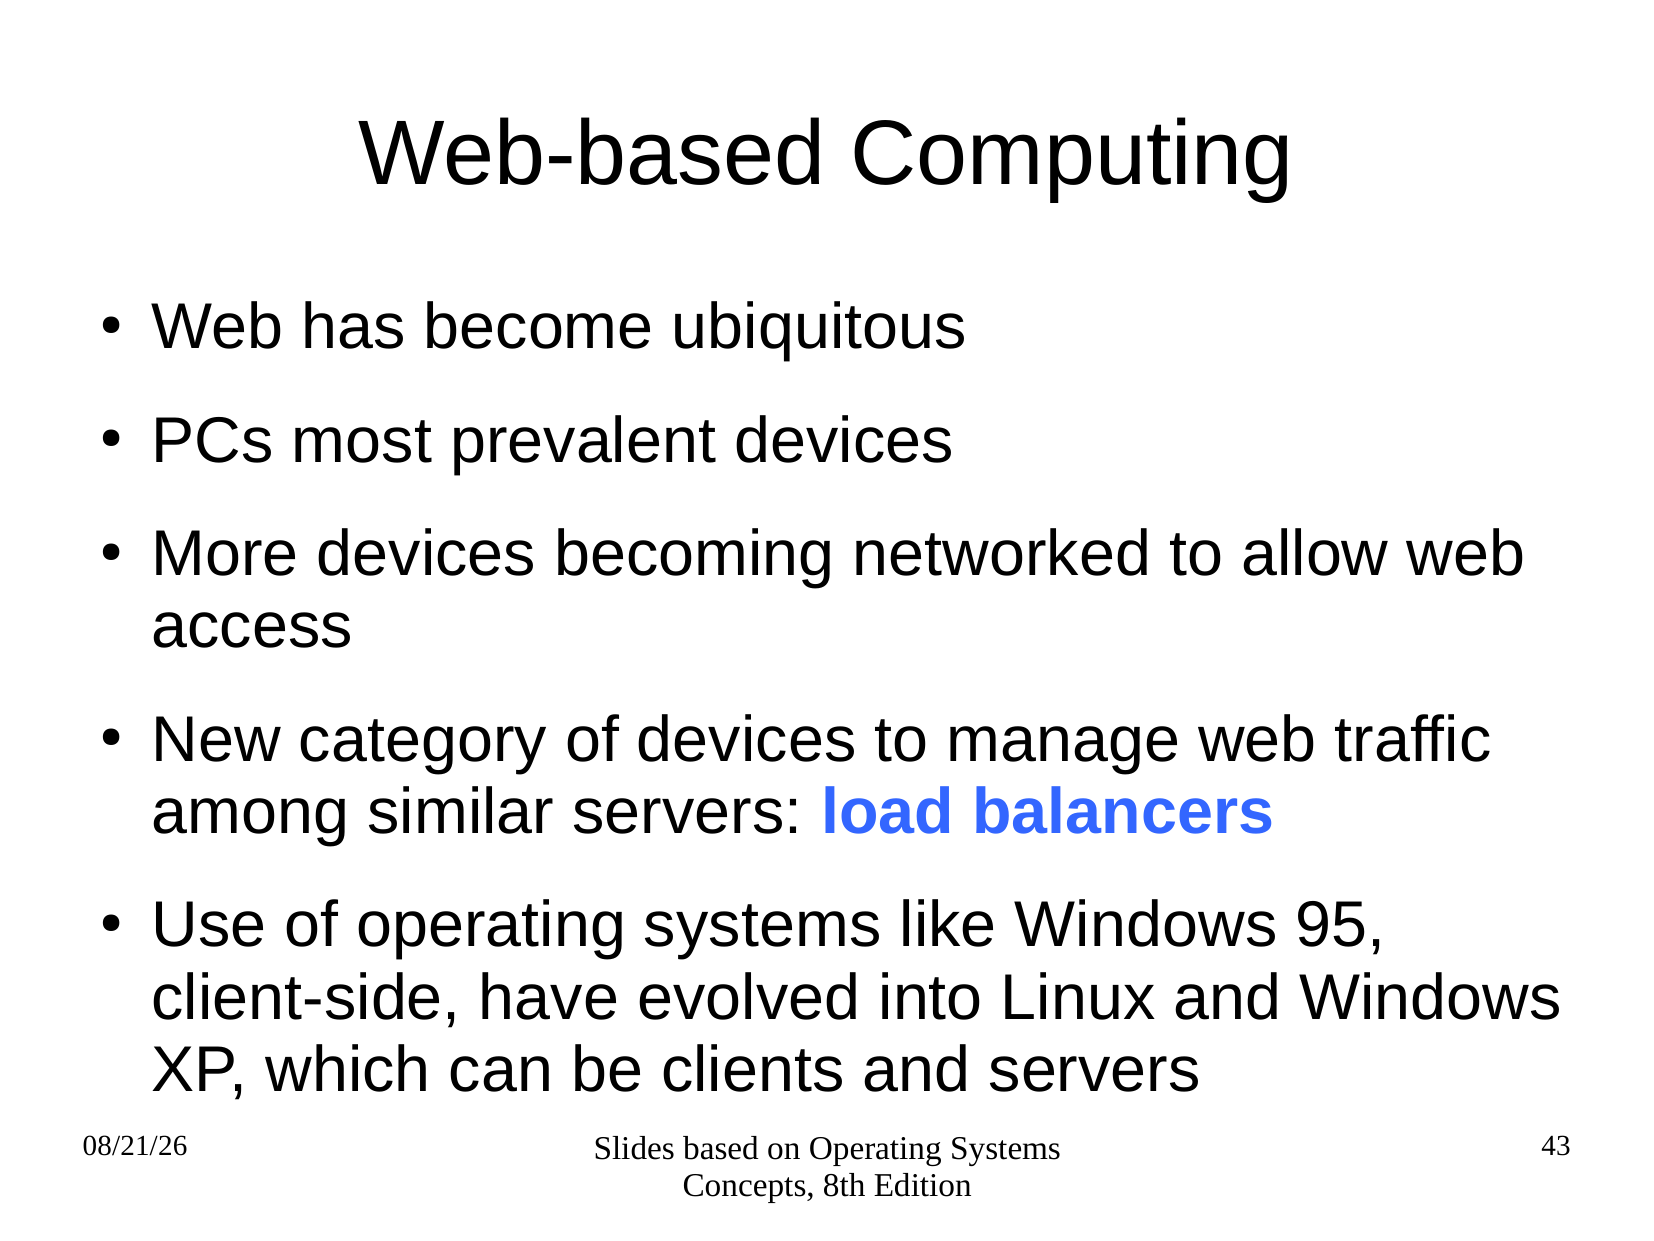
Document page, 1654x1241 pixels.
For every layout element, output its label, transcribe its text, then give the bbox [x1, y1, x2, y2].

title Web-based Computing [82, 49, 1571, 257]
list Web has become ubiquitous PCs most prevalent devices More devices becoming networked to allow web access New category of devices to manage web traffic among similar servers: load balancers Use of operating systems like Windows 95, client-side, have evolved into Linux and Windows XP, which can be clients and servers [82, 290, 1571, 1109]
